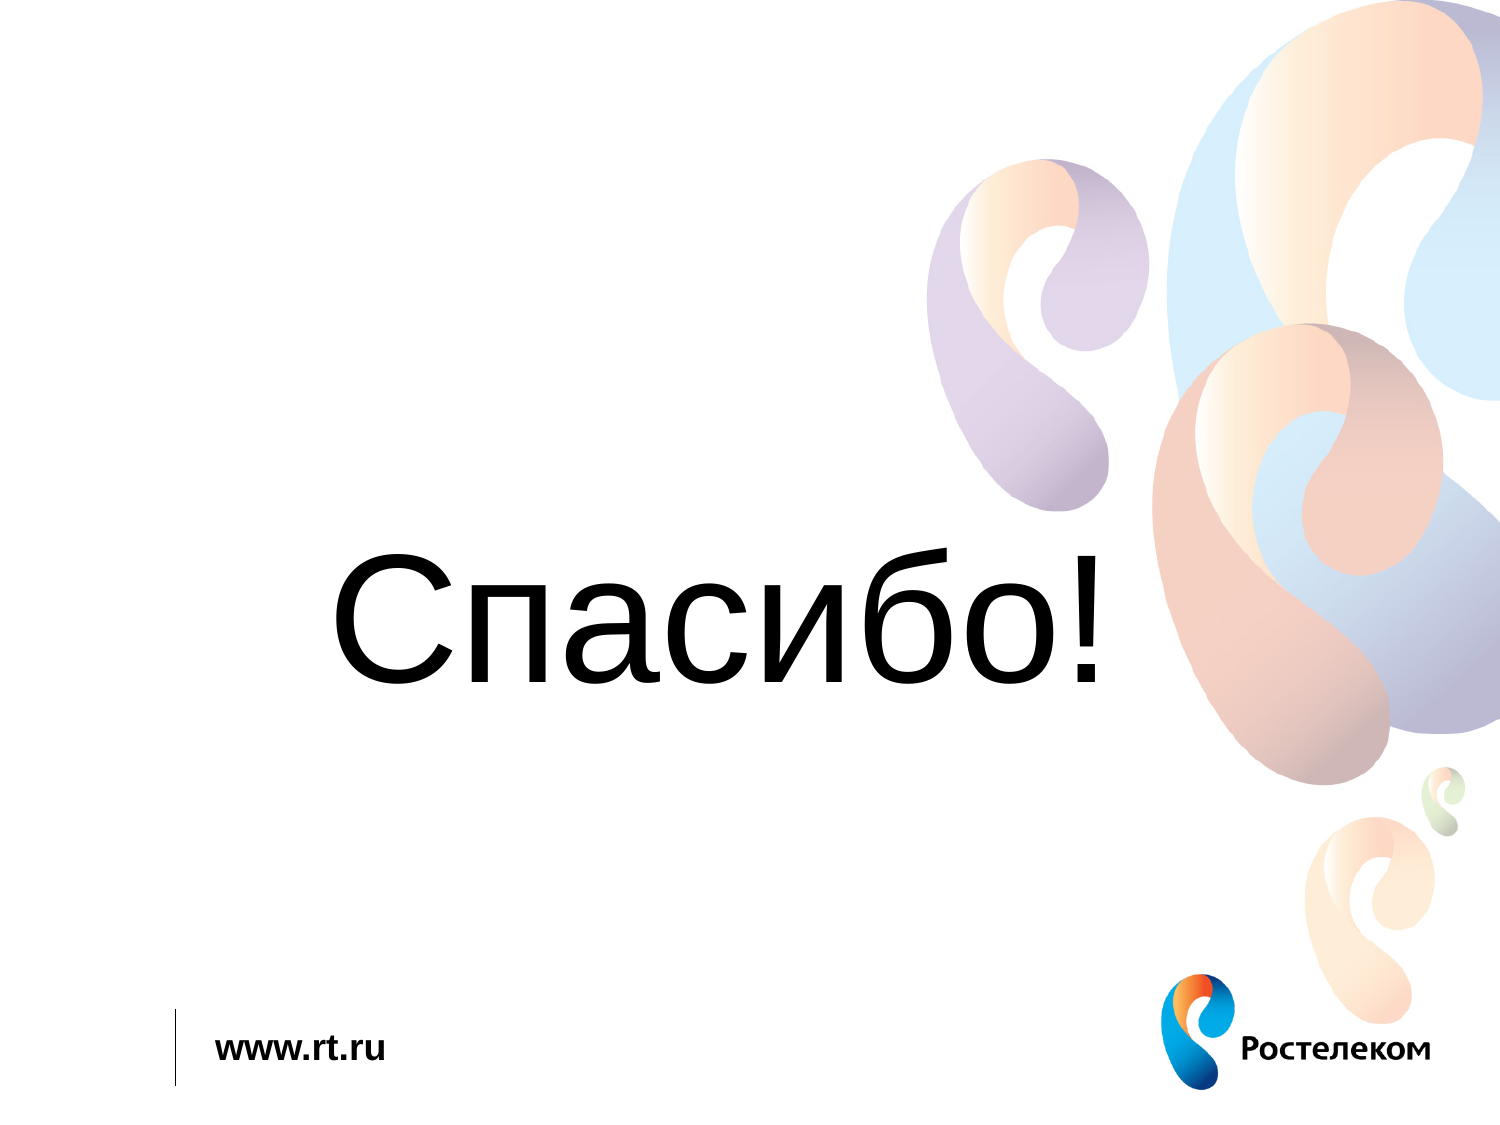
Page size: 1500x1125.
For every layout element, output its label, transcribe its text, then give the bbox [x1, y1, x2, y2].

picture [926, 0, 1500, 1125]
list Спасибо! [312, 491, 1176, 764]
